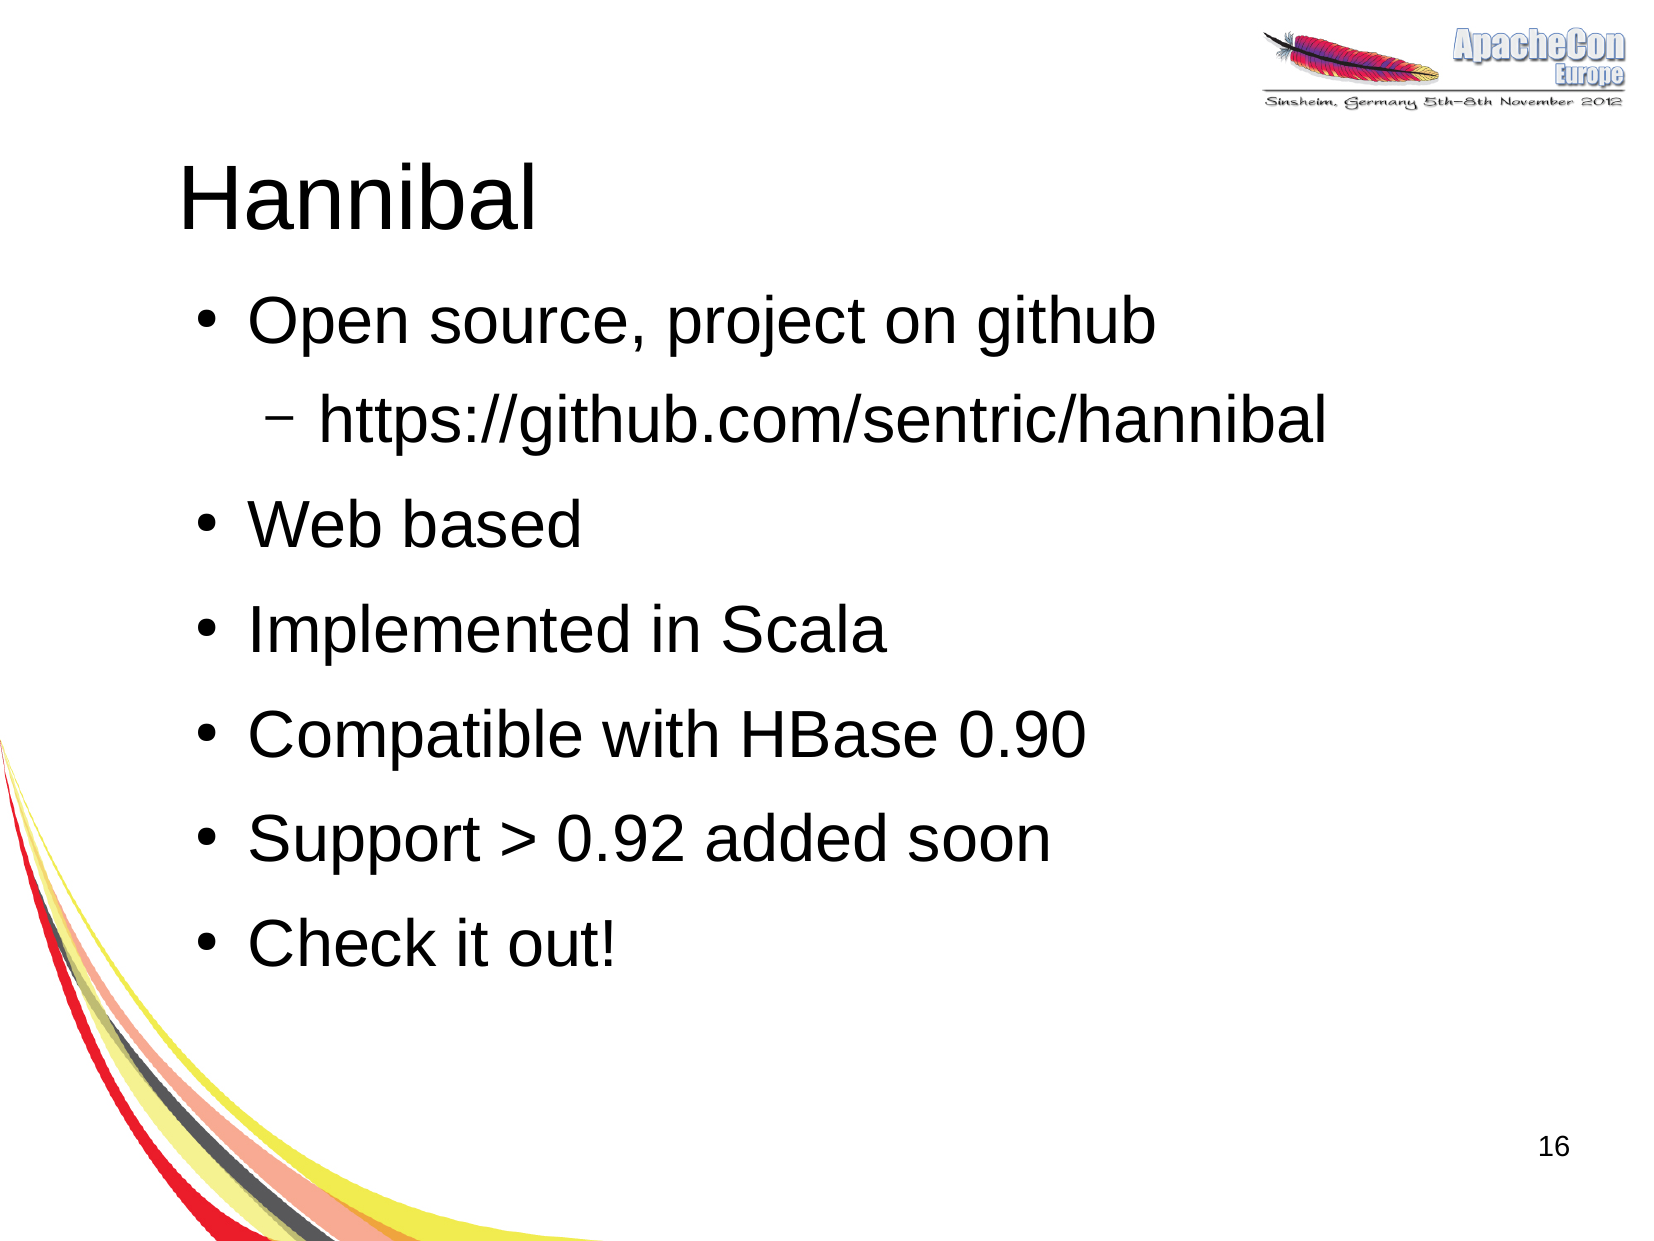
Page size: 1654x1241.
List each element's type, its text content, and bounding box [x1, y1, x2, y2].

title Hannibal [177, 141, 1535, 254]
picture [0, 0, 1653, 1241]
list Open source, project on github https://github.com/sentric/hannibal Web based Implemented in Scala Compatible with HBase 0.90 Support > 0.92 added soon Check it out! [177, 283, 1535, 980]
